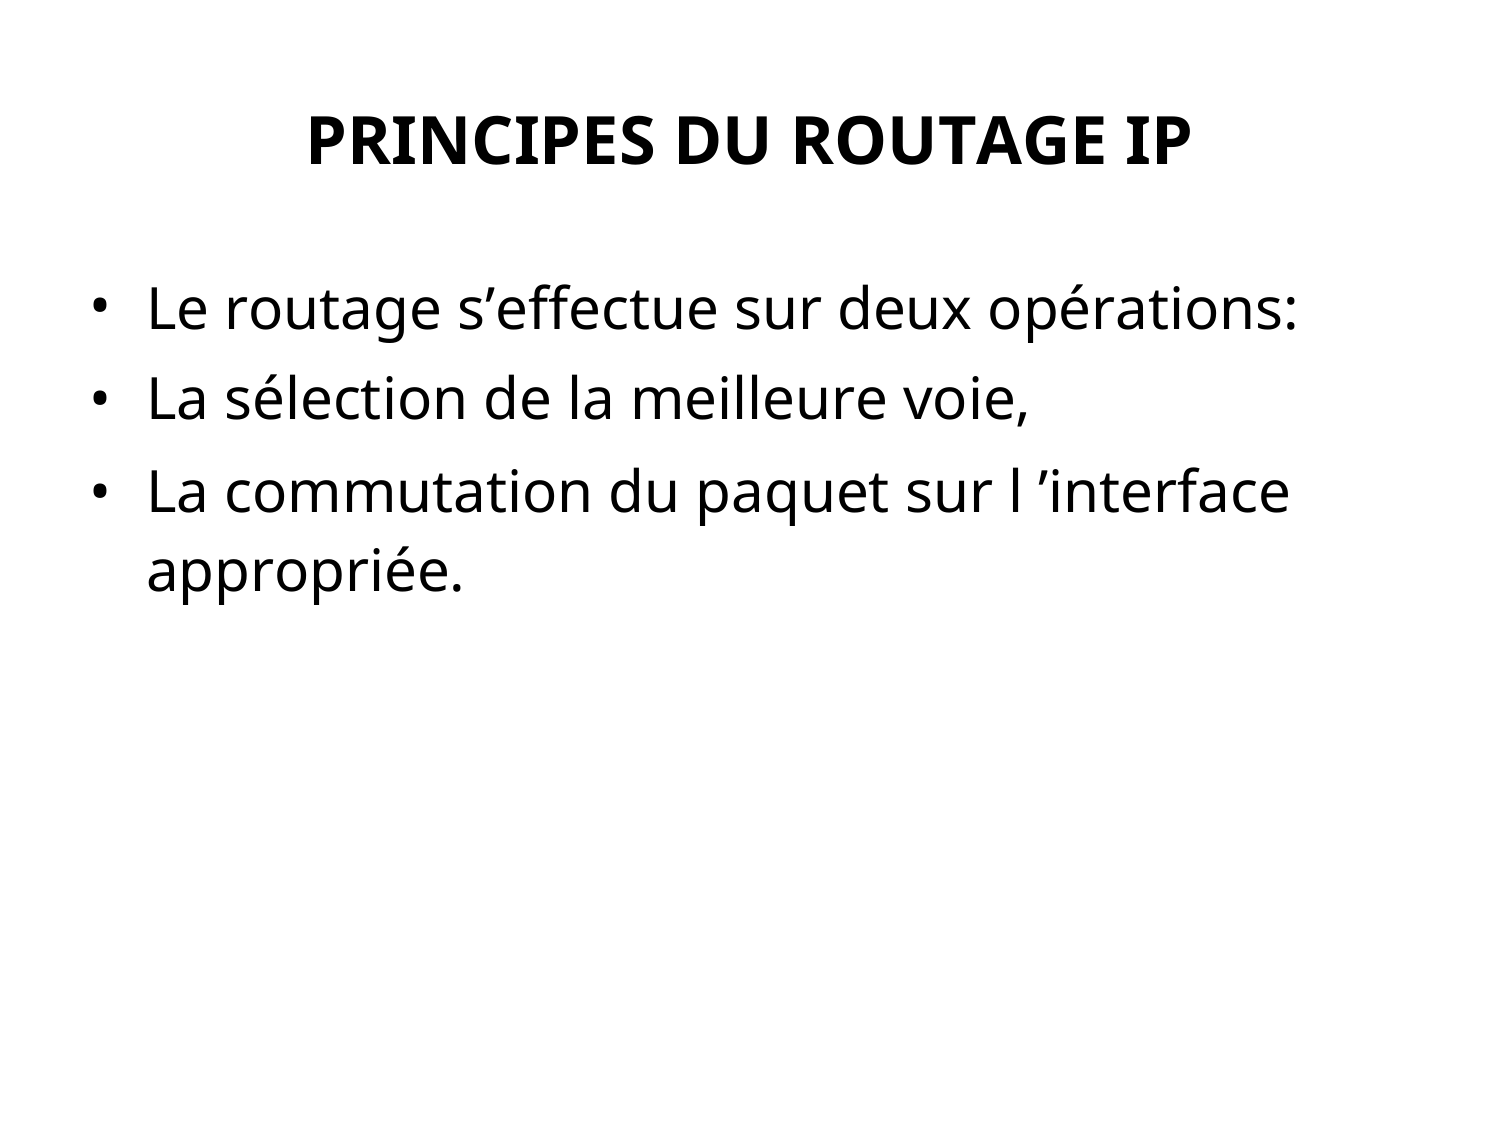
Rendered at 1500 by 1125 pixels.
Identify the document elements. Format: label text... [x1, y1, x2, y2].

title PRINCIPES DU ROUTAGE IP [75, 45, 1426, 233]
list Le routage s’effectue sur deux opérations: La sélection de la meilleure voie, La commutation du paquet sur l ’interface appropriée. [75, 262, 1426, 1006]
